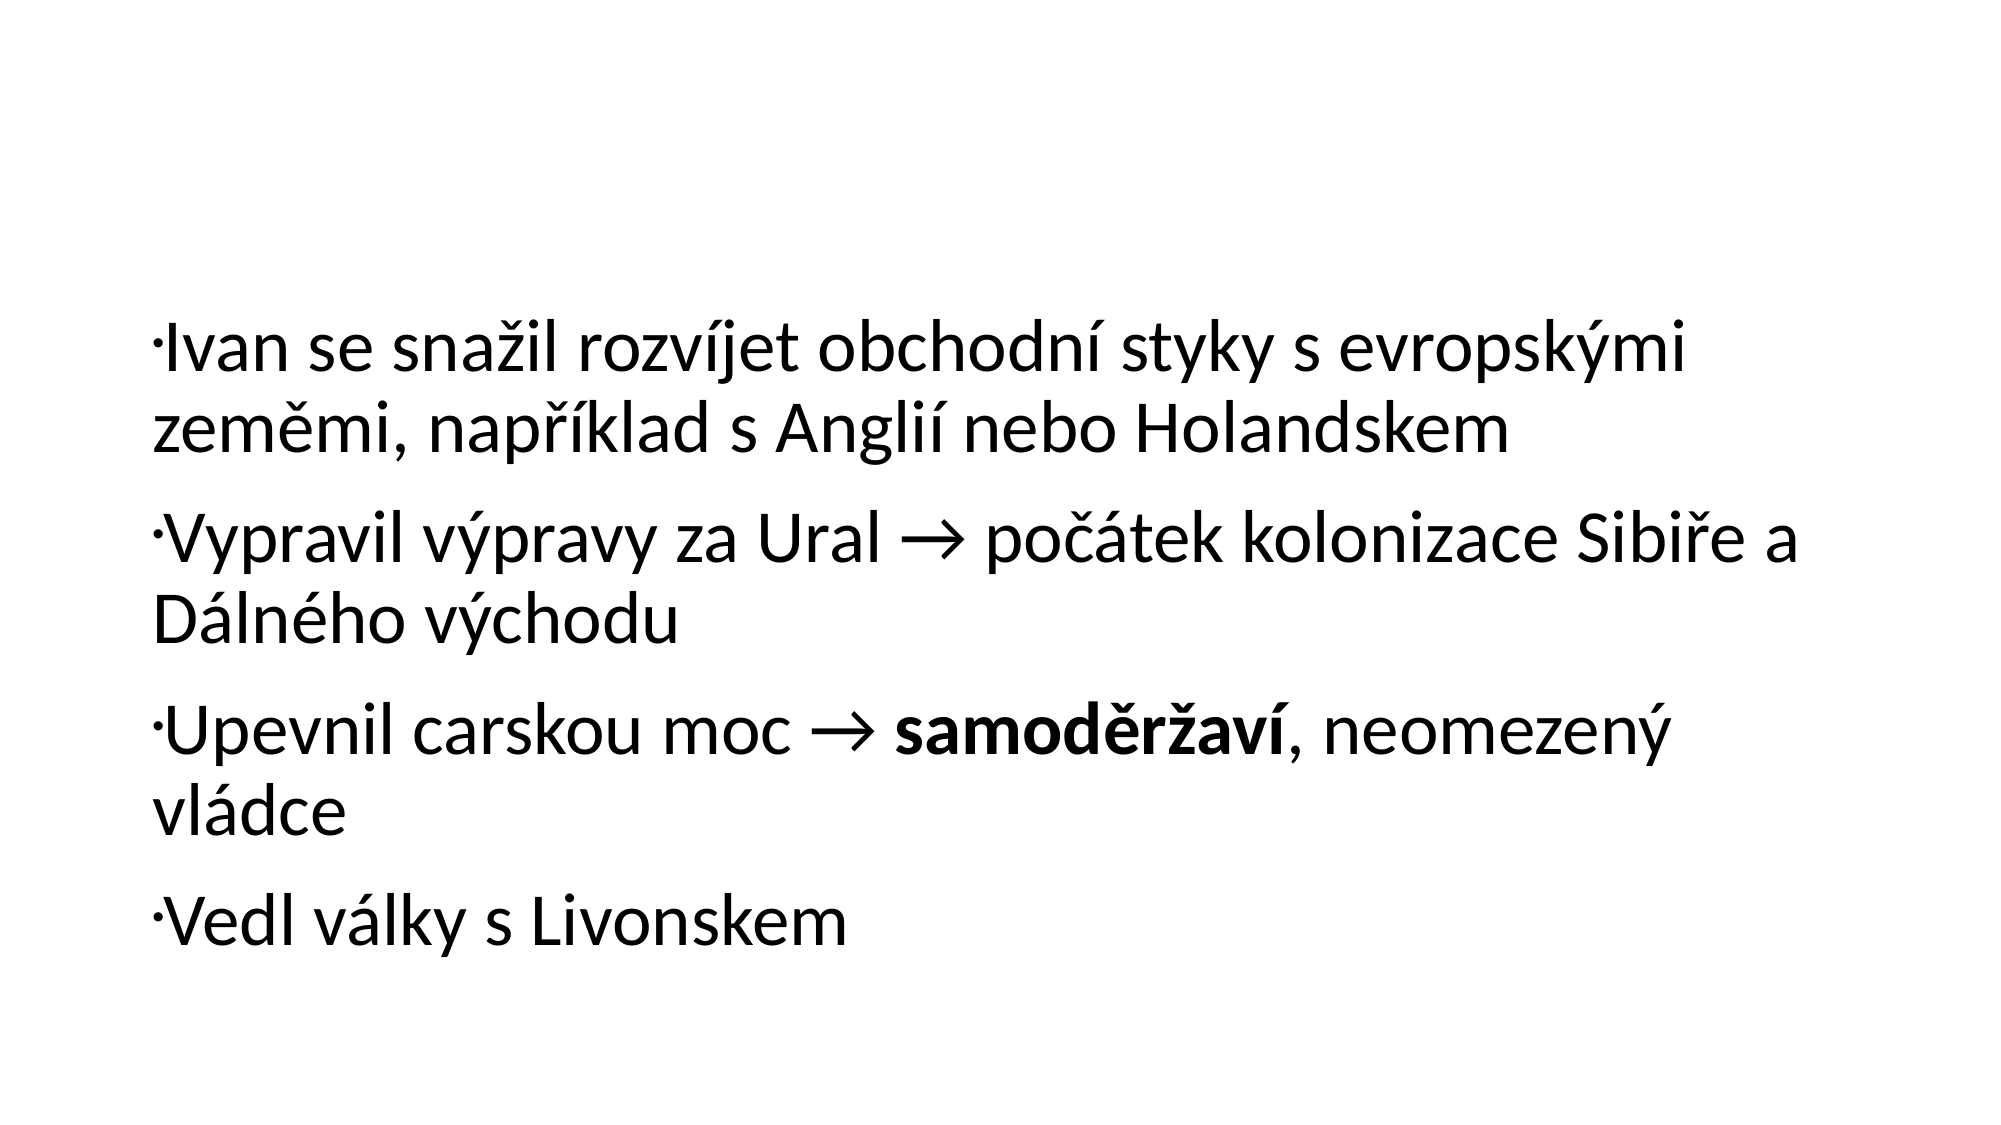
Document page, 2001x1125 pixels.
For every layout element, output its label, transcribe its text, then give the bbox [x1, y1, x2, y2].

list Ivan se snažil rozvíjet obchodní styky s evropskými zeměmi, například s Anglií nebo Holandskem Vypravil výpravy za Ural → počátek kolonizace Sibiře a Dálného východu Upevnil carskou moc → samoděržaví, neomezený vládce Vedl války s Livonskem [137, 299, 1863, 1014]
